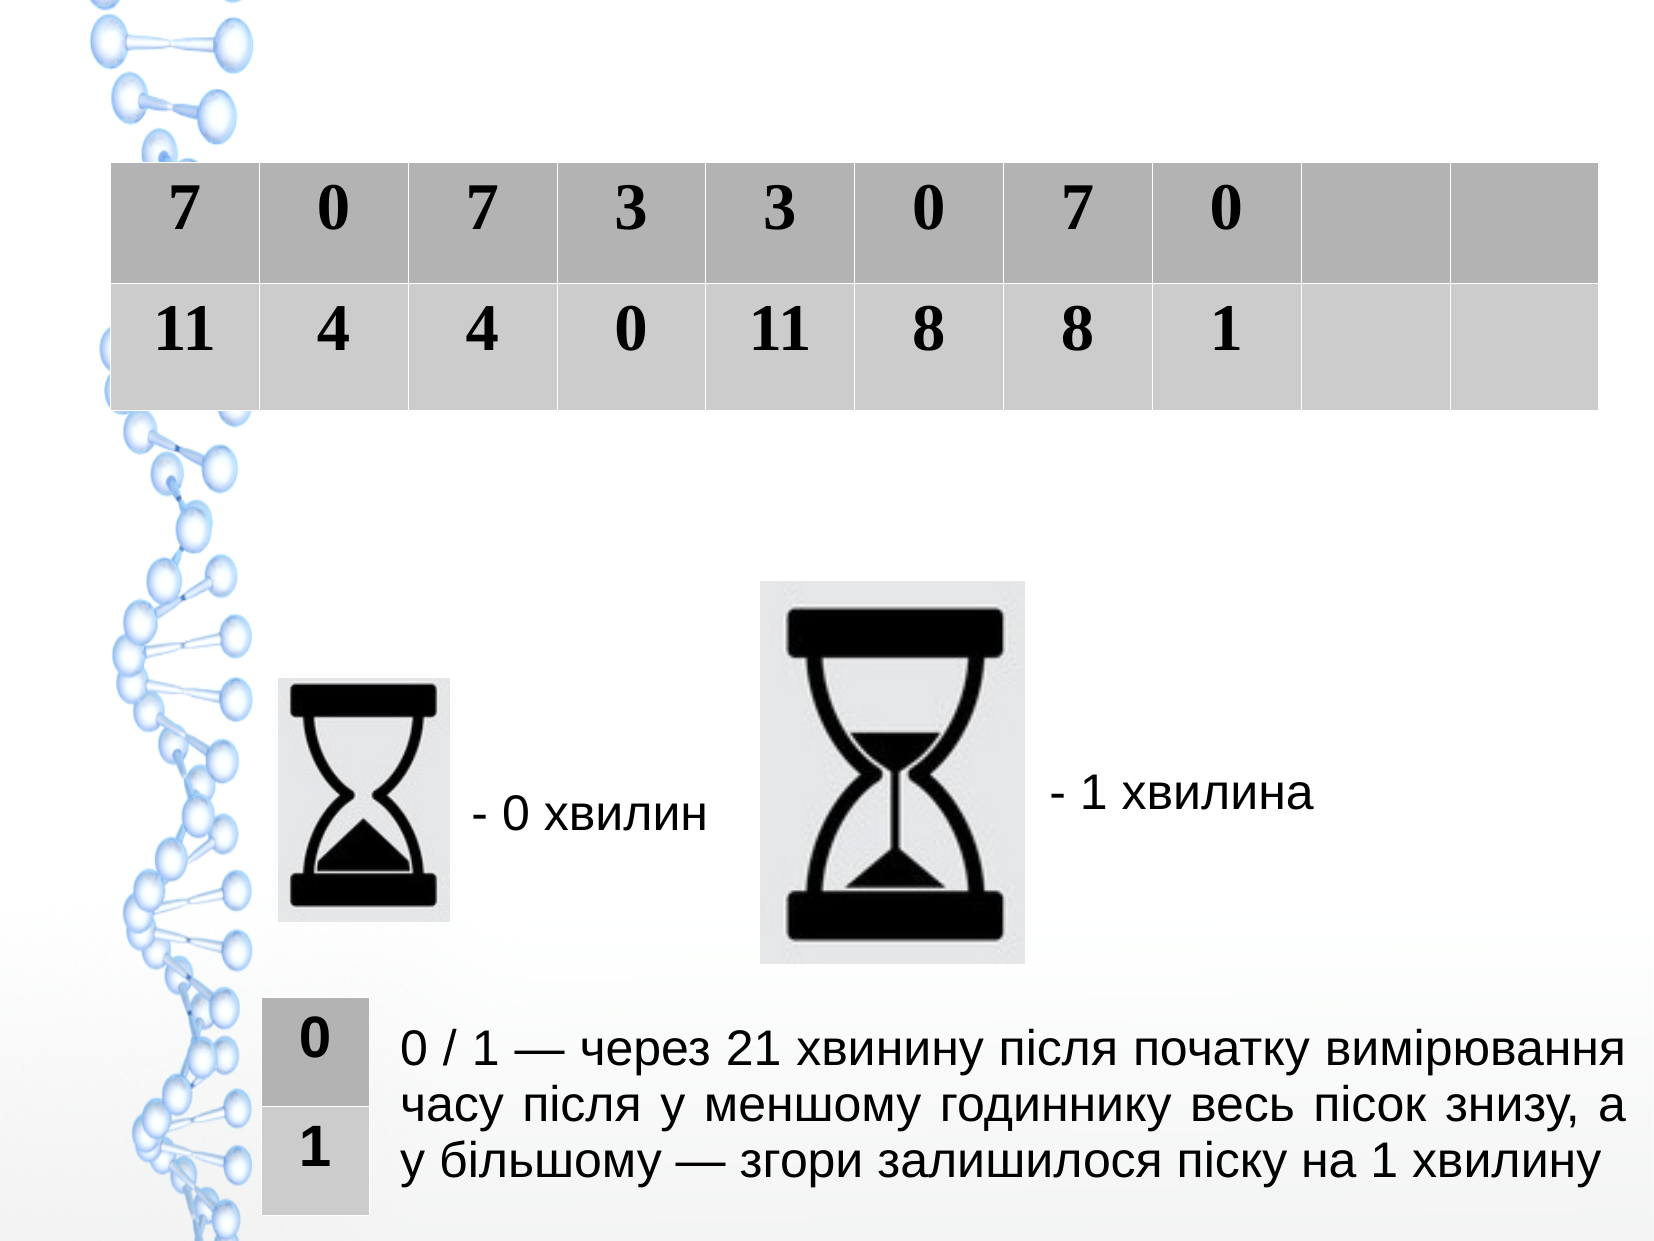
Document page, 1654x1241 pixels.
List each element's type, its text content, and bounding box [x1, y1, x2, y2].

picture [0, 0, 1654, 1241]
table_header 0 [855, 163, 1003, 283]
table_header [1451, 163, 1598, 283]
table_header 0 [262, 998, 369, 1106]
table_header 0 [260, 163, 408, 283]
text_box - 0 хвилин [456, 777, 724, 849]
table_cell 1 [262, 1107, 369, 1215]
table_cell 11 [706, 284, 854, 410]
table_cell 0 [558, 284, 705, 410]
table_header [1302, 163, 1450, 283]
table_cell [1302, 284, 1450, 410]
table_cell 1 [1153, 284, 1301, 410]
table_header 3 [706, 163, 854, 283]
table_cell 8 [855, 284, 1003, 410]
table_header 7 [111, 163, 259, 283]
table_cell 8 [1004, 284, 1152, 410]
table_header 0 [1153, 163, 1301, 283]
table_cell 4 [260, 284, 408, 410]
table_cell 4 [409, 284, 557, 410]
text_box - 1 хвилина [1034, 756, 1330, 884]
text_box 0 / 1 — через 21 хвинину після початку вимірювання часу після у меншому годиннику весь пісок знизу, а у більшому — згори залишилося піску на 1 хвилину [385, 1013, 1642, 1241]
table_cell [1451, 284, 1598, 410]
table_header 7 [409, 163, 557, 283]
table_header 3 [558, 163, 705, 283]
table_cell 11 [111, 284, 259, 410]
table_header 7 [1004, 163, 1152, 283]
